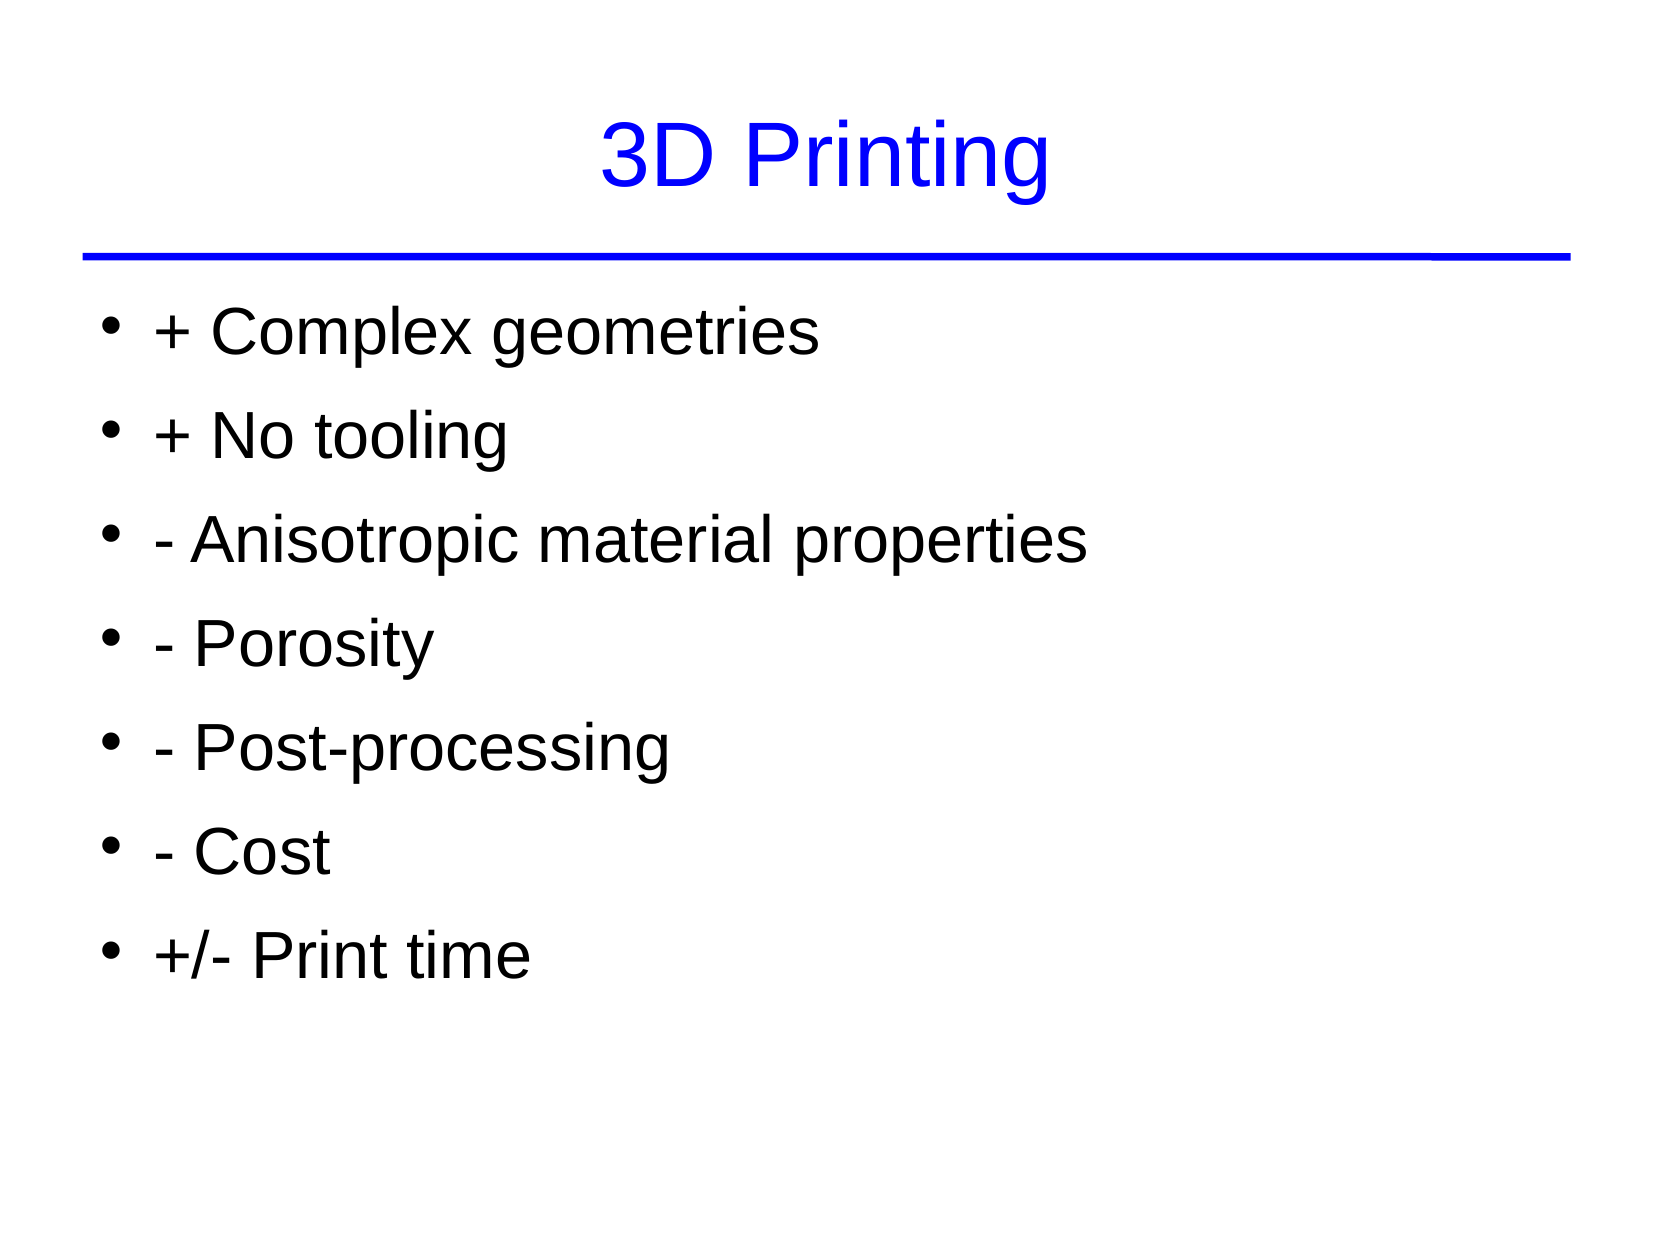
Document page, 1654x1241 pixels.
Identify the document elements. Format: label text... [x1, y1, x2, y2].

title 3D Printing [82, 49, 1571, 257]
list + Complex geometries + No tooling - Anisotropic material properties - Porosity - Post-processing - Cost +/- Print time [82, 290, 1571, 1010]
